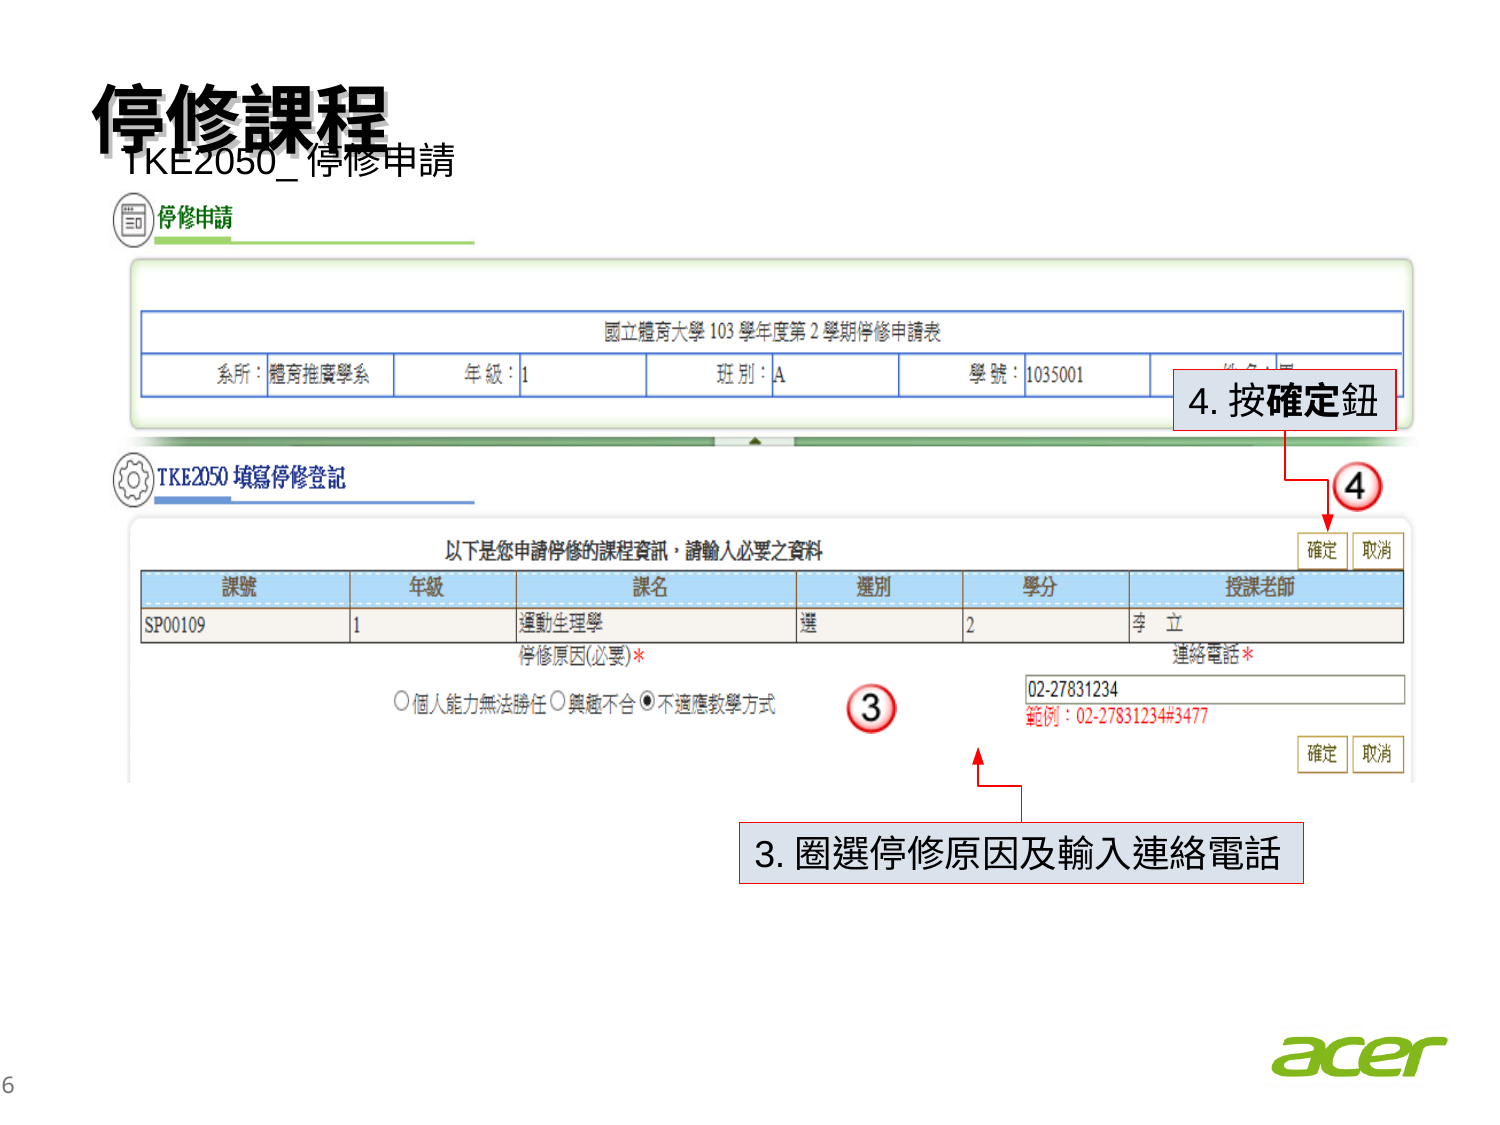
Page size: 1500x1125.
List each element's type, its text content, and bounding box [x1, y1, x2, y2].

picture [105, 190, 1418, 783]
text_box 5 [0, 1056, 140, 1117]
text_box 3.圈選停修原因及輸入連絡電話 [739, 822, 1304, 884]
text_box 4.按確定鈕 [1173, 369, 1397, 431]
title 停修課程 [75, 6, 1426, 153]
text_box TKE2050_停修申請 [105, 129, 467, 191]
